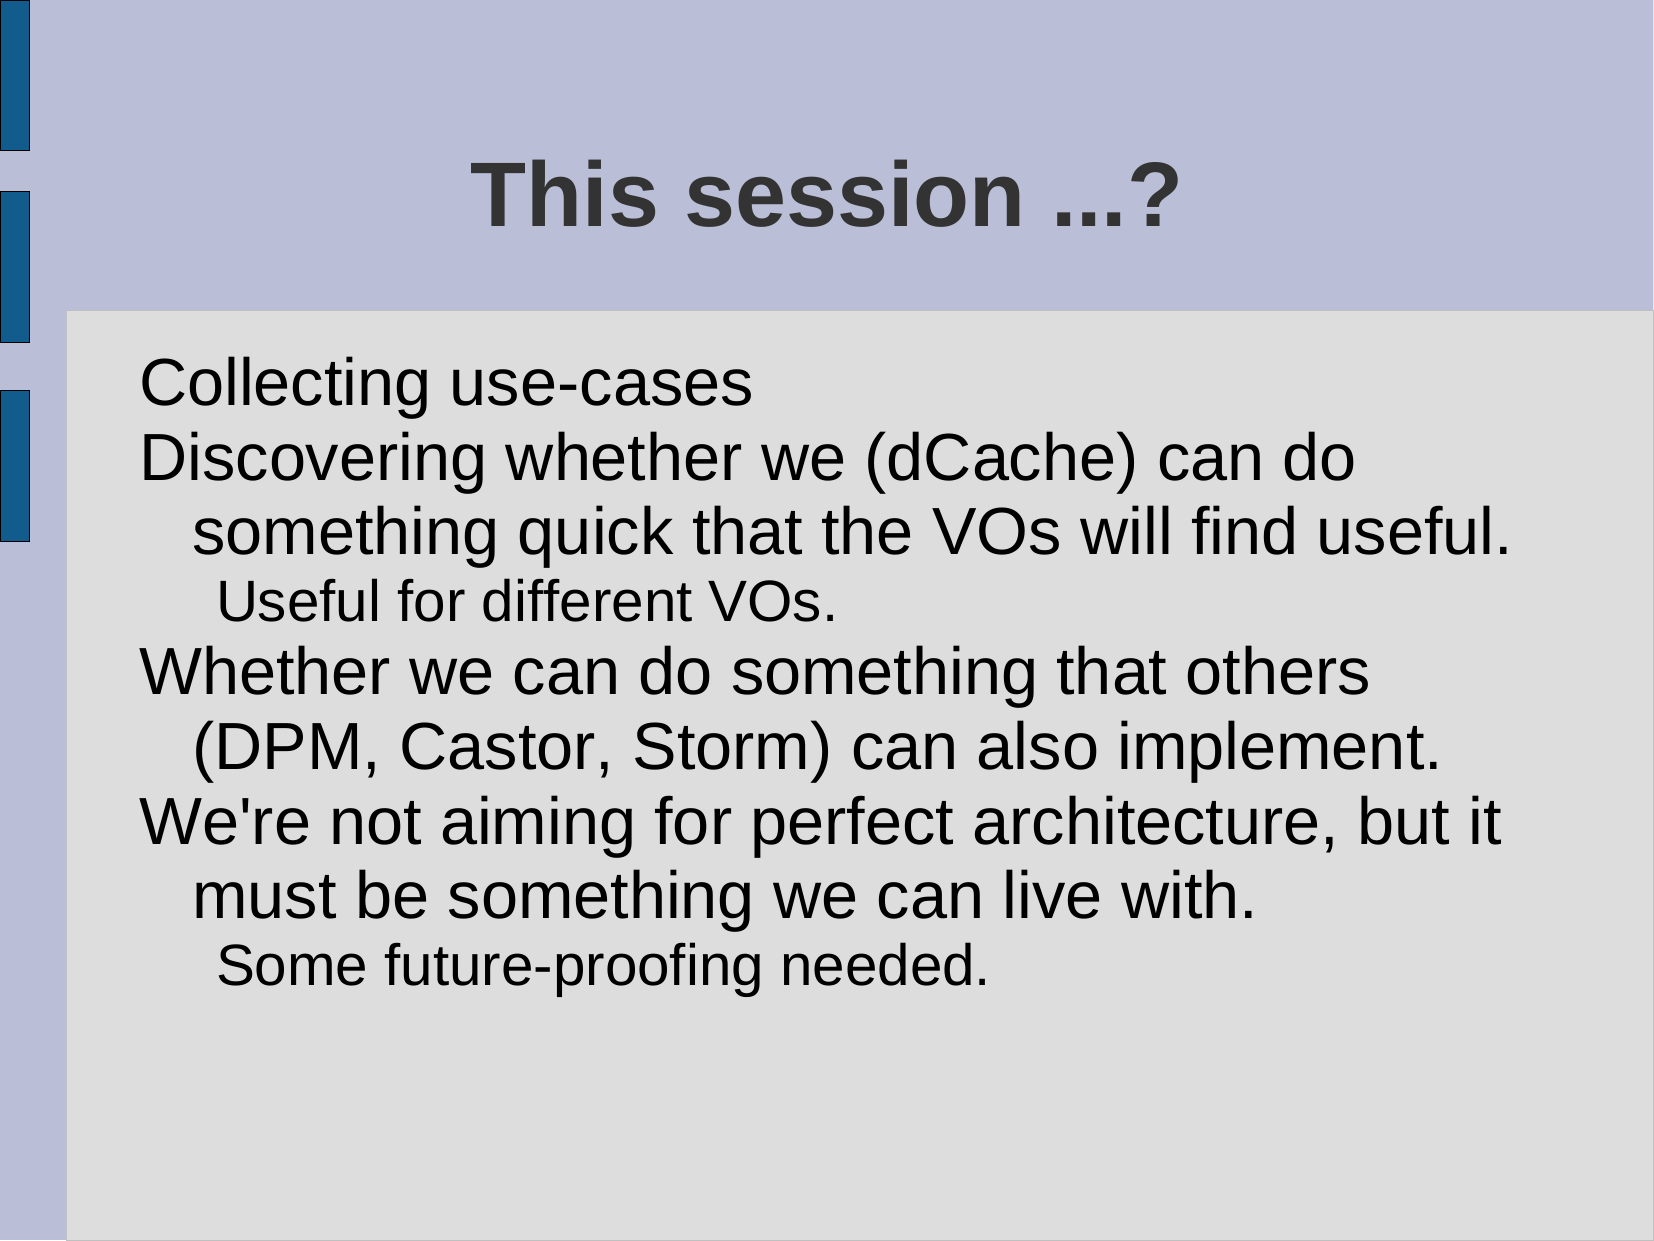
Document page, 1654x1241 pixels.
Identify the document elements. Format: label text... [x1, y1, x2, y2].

list Collecting use-cases Discovering whether we (dCache) can do something quick that the VOs will find useful. Useful for different VOs. Whether we can do something that others (DPM, Castor, Storm) can also implement. We're not aiming for perfect architecture, but it must be something we can live with. Some future-proofing needed. [121, 344, 1534, 1127]
title This session ...? [121, 91, 1534, 299]
